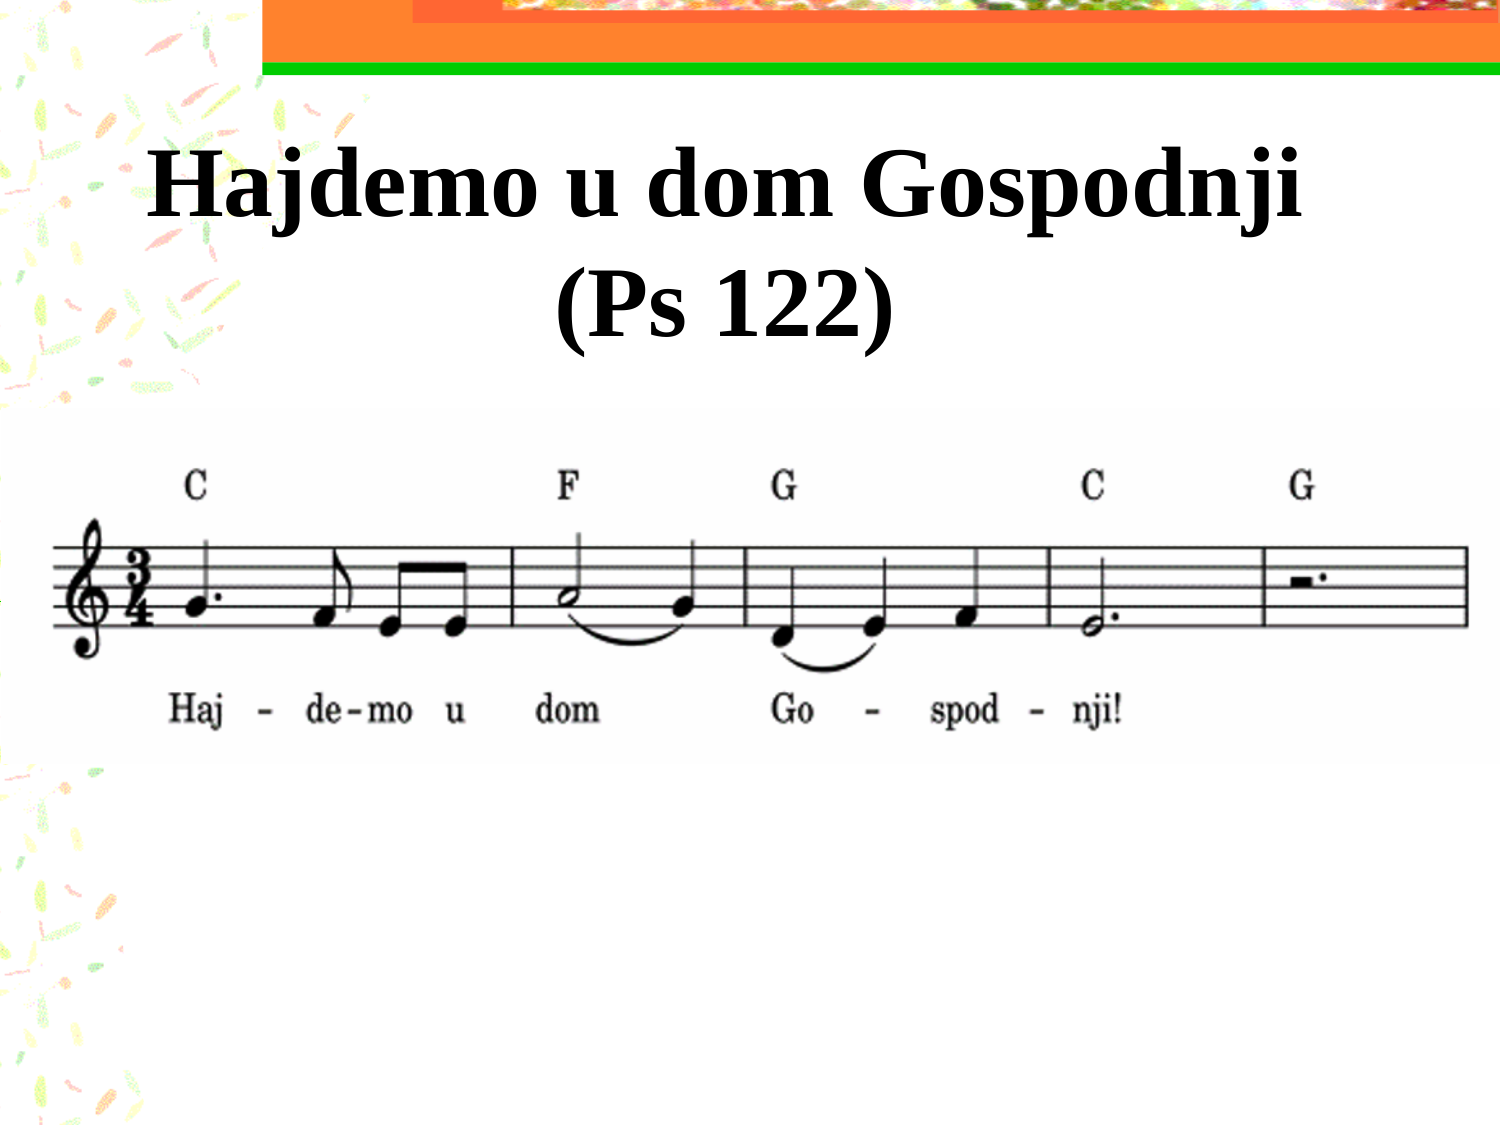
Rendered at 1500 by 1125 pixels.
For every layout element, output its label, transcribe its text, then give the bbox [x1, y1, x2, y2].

picture [412, 0, 1500, 23]
title Hajdemo u dom Gospodnji (Ps 122) [87, 99, 1363, 374]
picture [0, 0, 1500, 1125]
